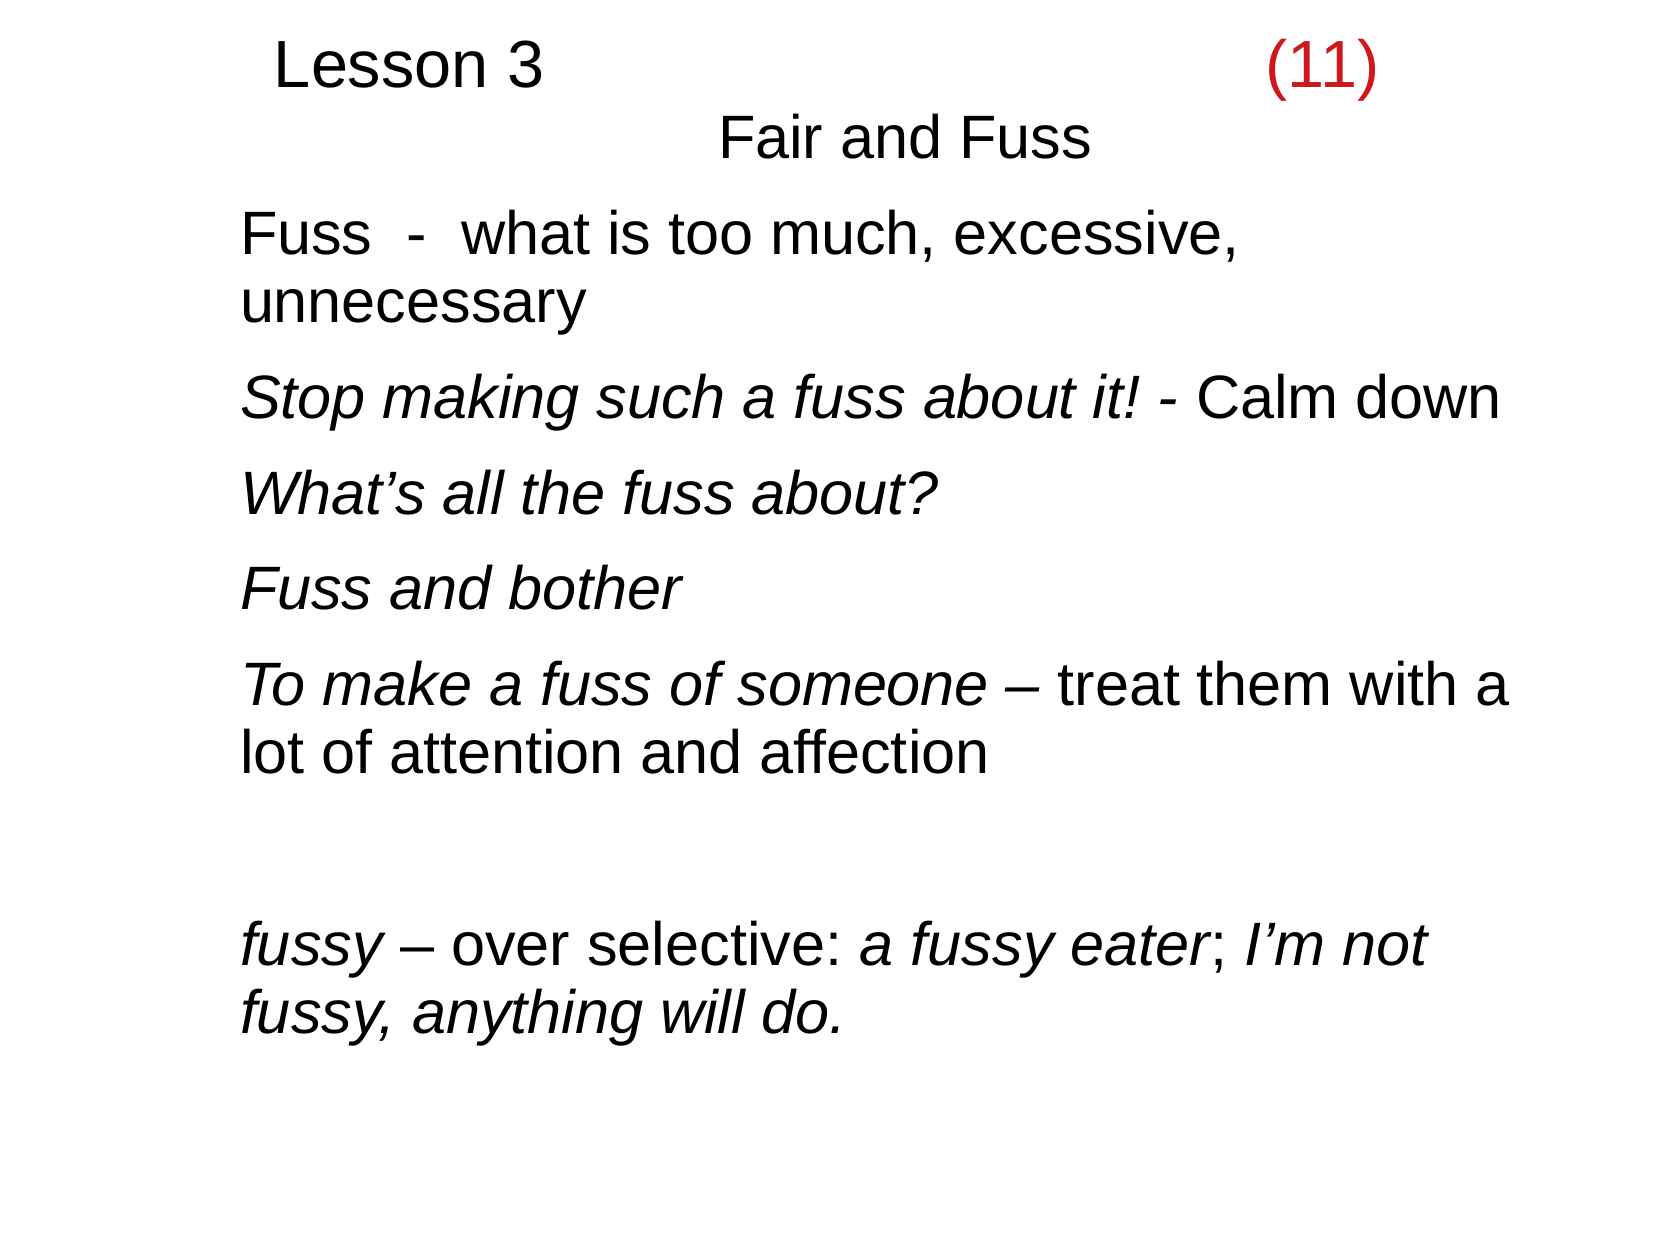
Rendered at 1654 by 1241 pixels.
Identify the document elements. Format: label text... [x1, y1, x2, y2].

list Fair and Fuss Fuss - what is too much, excessive, unnecessary Stop making such a fuss about it! - Calm down What’s all the fuss about? Fuss and bother To make a fuss of someone – treat them with a lot of attention and affection fussy – over selective: a fussy eater; I’m not fussy, anything will do. [174, 103, 1571, 1072]
title Lesson 3 (11) [82, 26, 1571, 104]
